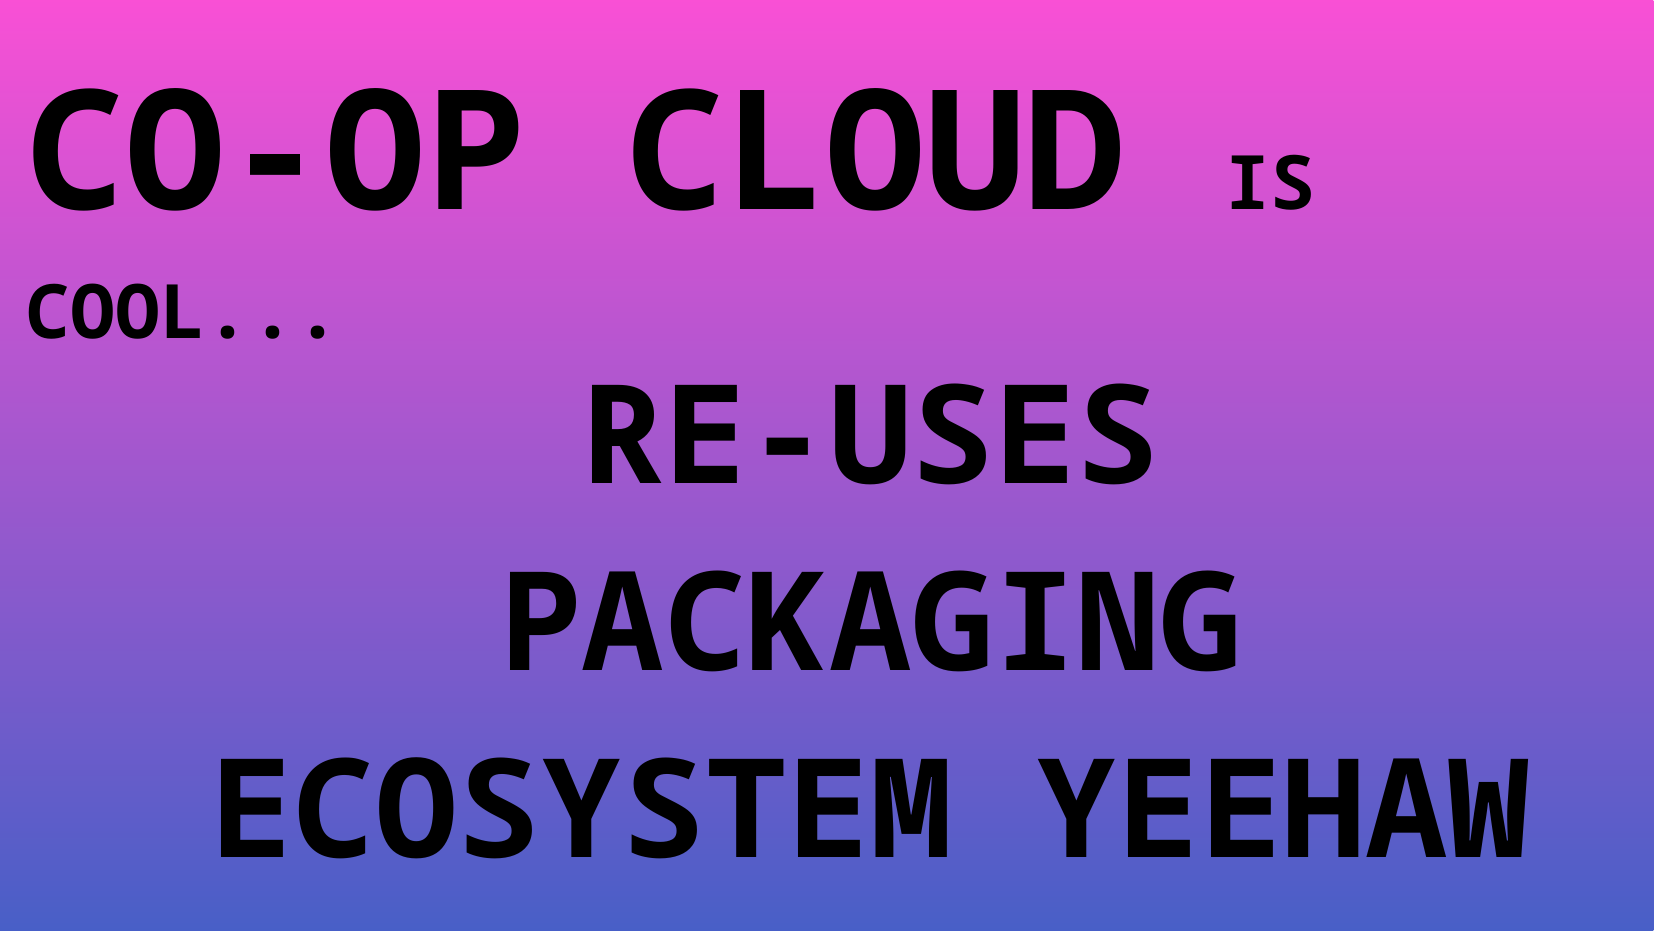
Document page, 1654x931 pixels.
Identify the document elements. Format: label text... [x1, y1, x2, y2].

text_box RE-USES PACKAGING ECOSYSTEM YEEHAW TURTLE EMOJI [195, 328, 1601, 761]
text_box CO-OP CLOUD IS COOL... [11, 23, 1654, 283]
